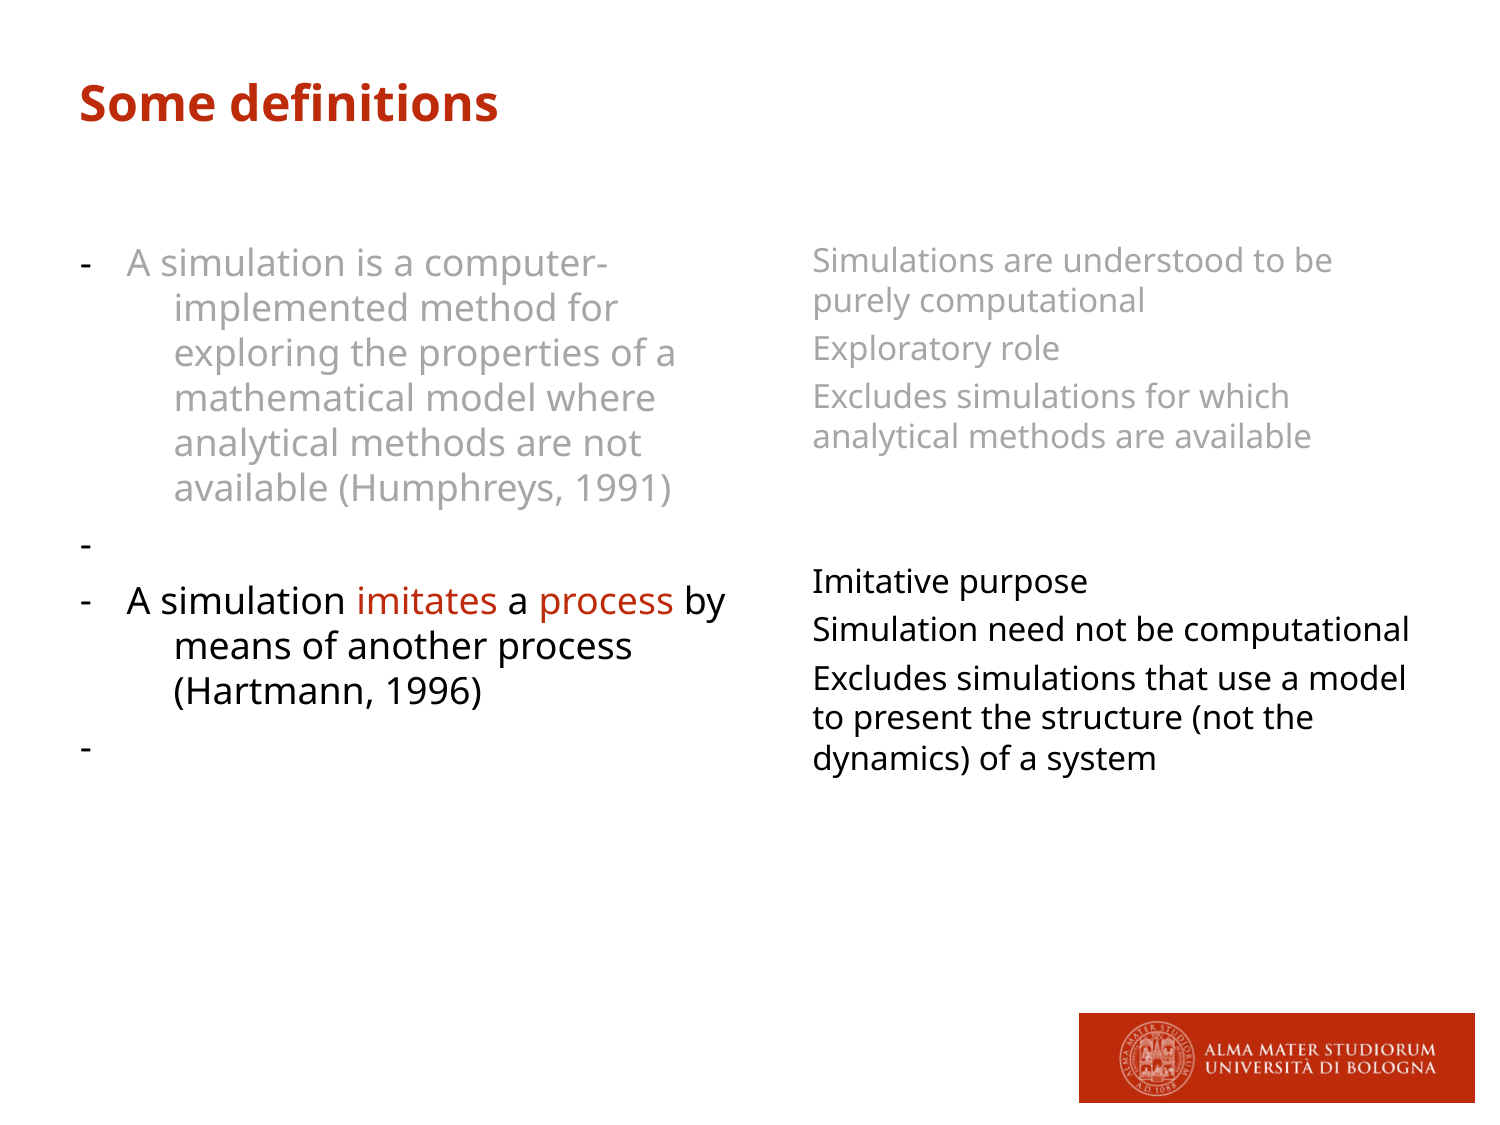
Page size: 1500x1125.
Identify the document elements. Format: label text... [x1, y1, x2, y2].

list Some definitions [64, 78, 1447, 185]
list A simulation is a computer-implemented method for exploring the properties of a mathematical model where analytical methods are not available (Humphreys, 1991) A simulation imitates a process by means of another process (Hartmann, 1996) [64, 231, 786, 988]
text_box Simulations are understood to be purely computational Exploratory role Excludes simulations for which analytical methods are available Imitative purpose Simulation need not be computational Excludes simulations that use a model to present the structure (not the dynamics) of a system [797, 231, 1447, 988]
